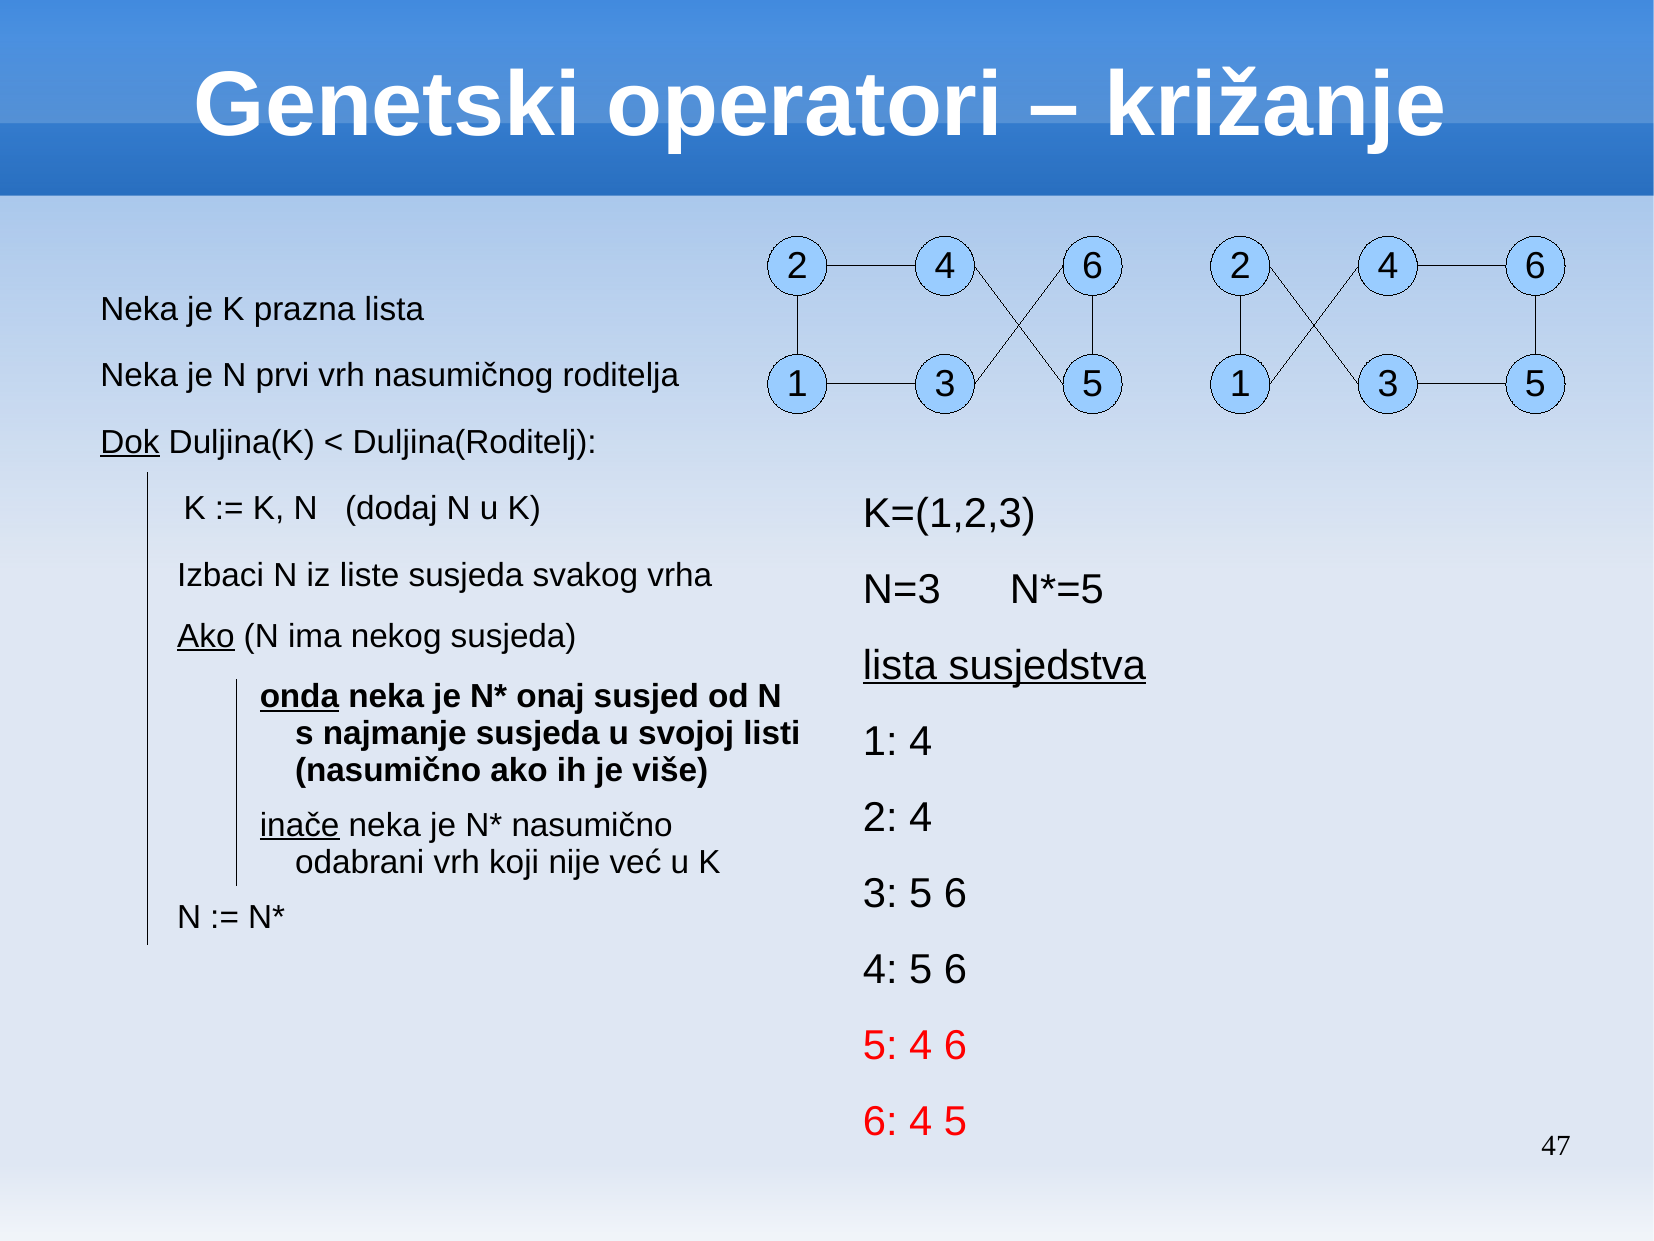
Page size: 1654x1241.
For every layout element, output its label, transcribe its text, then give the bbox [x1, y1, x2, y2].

text_box 4 [1358, 236, 1418, 296]
text_box 3 [1358, 354, 1418, 414]
list Neka je K prazna lista Neka je N prvi vrh nasumičnog roditelja Dok Duljina(K) < Duljina(Roditelj): K := K, N (dodaj N u K) Izbaci N iz liste susjeda svakog vrha Ako (N ima nekog susjeda) onda neka je N* onaj susjed od N s najmanje susjeda u svojoj listi (nasumično ako ih je više) inače neka je N* nasumično odabrani vrh koji nije već u K N := N* [82, 290, 809, 1134]
text_box 6 [1505, 236, 1566, 296]
title Genetski operatori – križanje [76, 0, 1565, 208]
text_box 1 [767, 354, 827, 414]
text_box 6 [1063, 236, 1123, 296]
text_box 5 [1062, 354, 1123, 414]
picture [0, 0, 1654, 1241]
text_box 4 [915, 236, 975, 296]
text_box 3 [915, 354, 975, 414]
text_box 2 [767, 236, 827, 296]
list K=(1,2,3) N=3 N*=5 lista susjedstva 1: 4 2: 4 3: 5 6 4: 5 6 5: 4 6 6: 4 5 [845, 290, 1572, 1211]
text_box 5 [1505, 354, 1566, 414]
text_box 1 [1210, 354, 1270, 414]
text_box 2 [1210, 236, 1270, 296]
